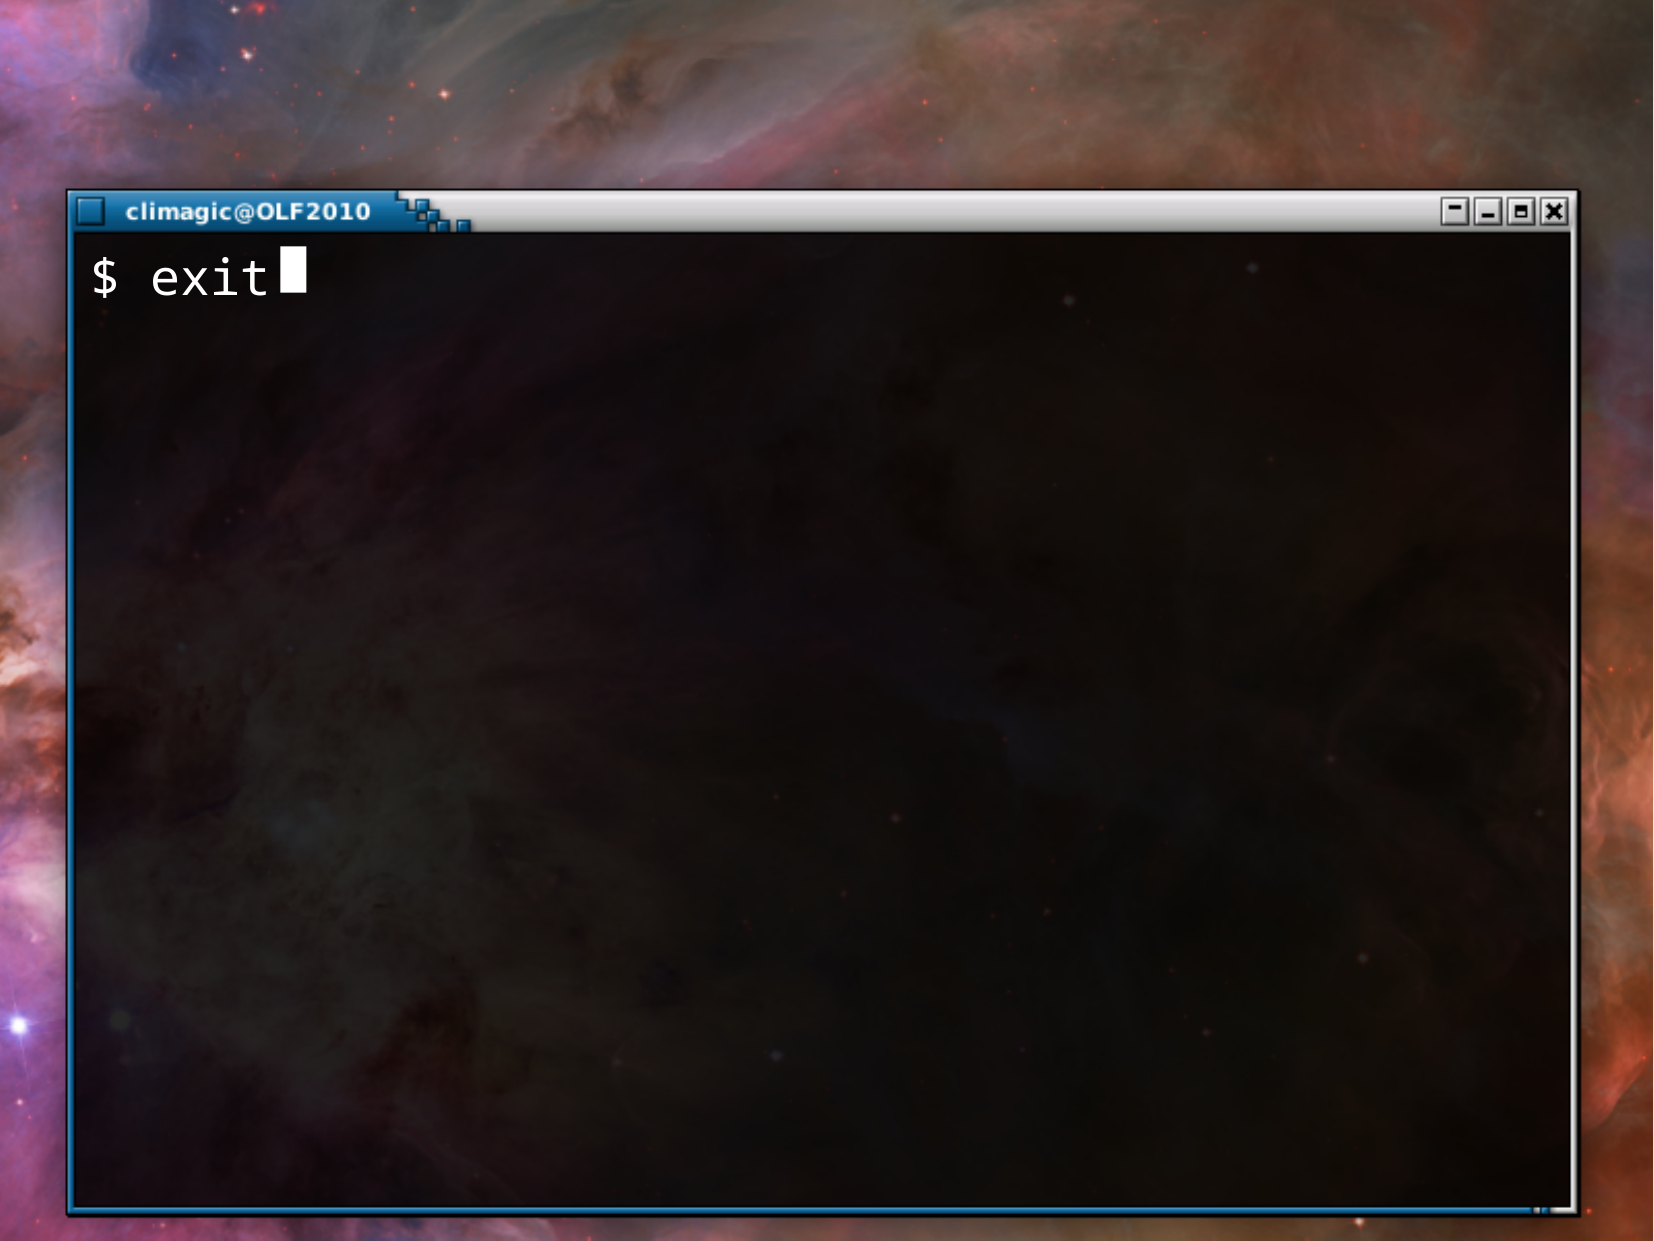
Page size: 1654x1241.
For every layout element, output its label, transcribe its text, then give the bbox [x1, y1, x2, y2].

picture [0, 0, 1654, 1241]
text_box [280, 246, 307, 293]
text_box $ exit [76, 234, 427, 308]
